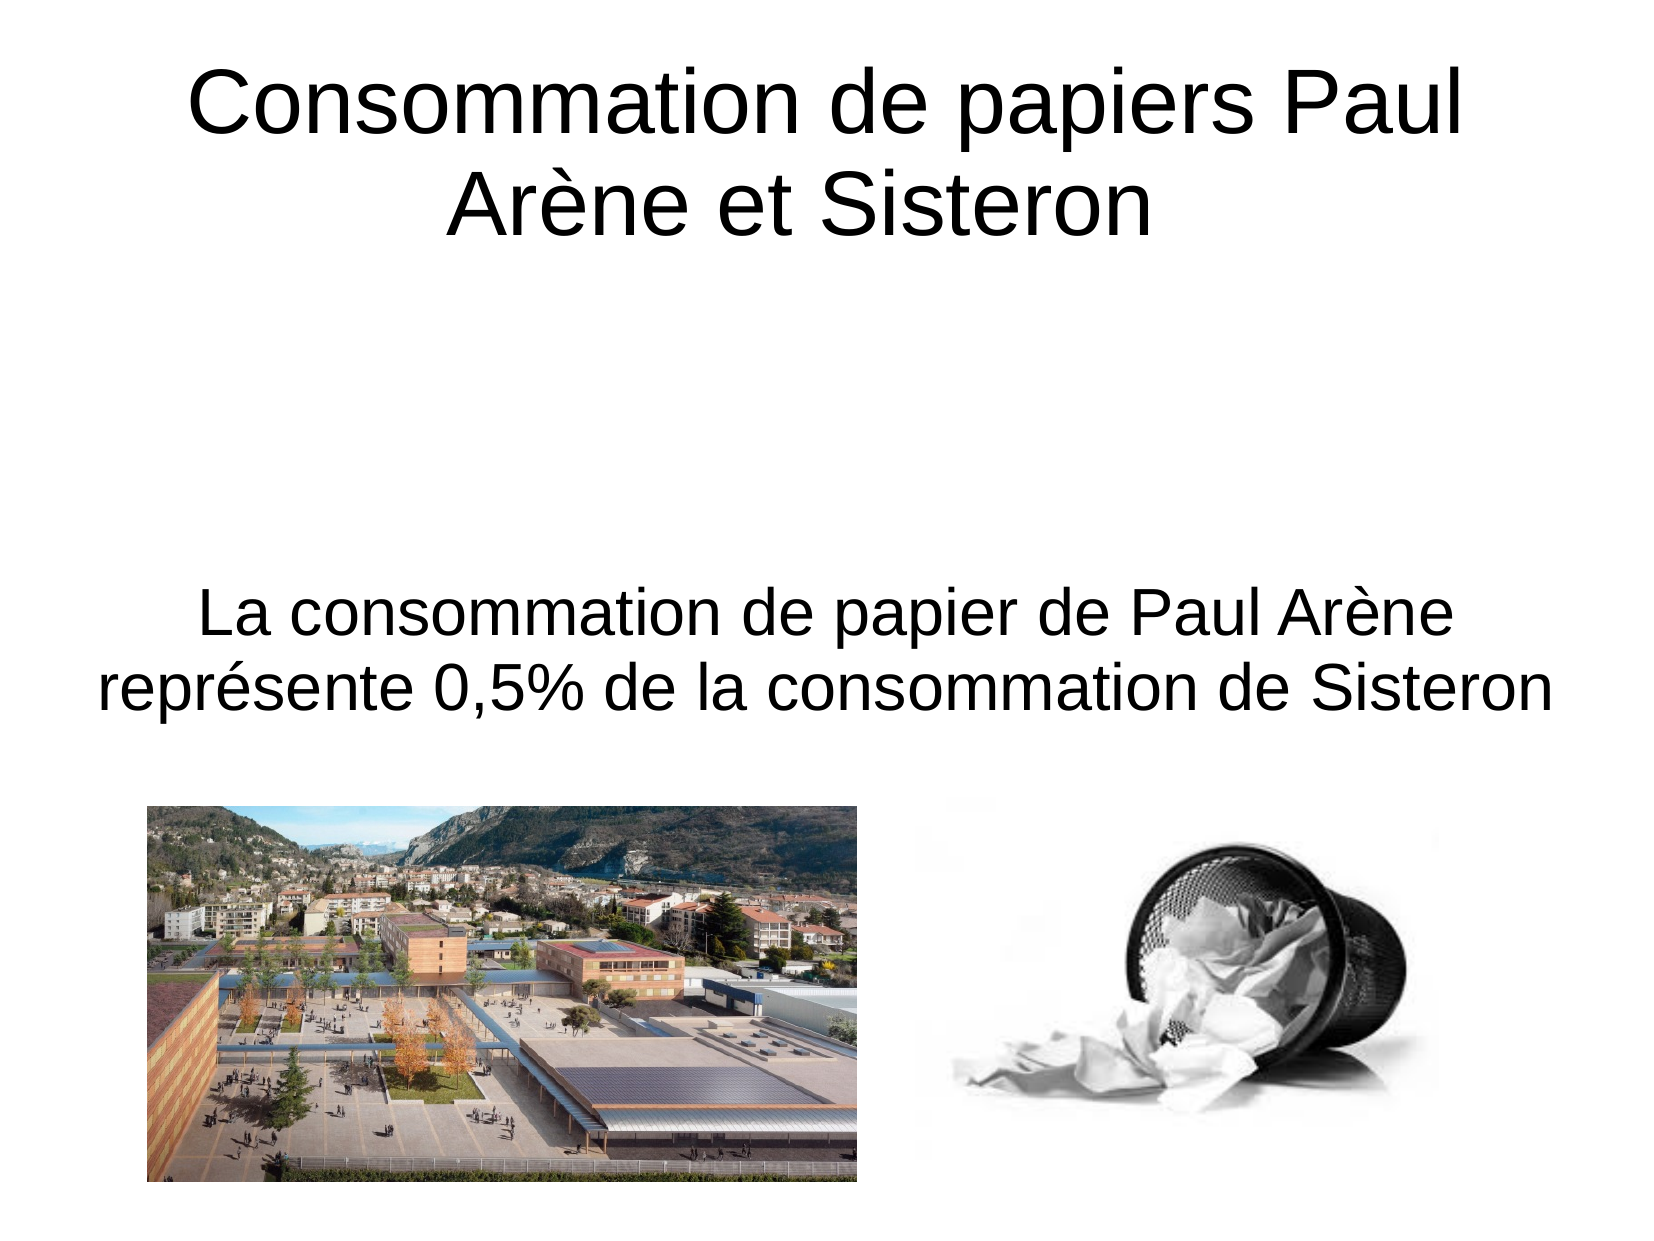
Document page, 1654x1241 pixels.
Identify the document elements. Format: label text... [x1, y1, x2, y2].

picture [915, 797, 1439, 1160]
subtitle La consommation de papier de Paul Arène représente 0,5% de la consommation de Sisteron [82, 290, 1571, 1010]
picture [147, 806, 857, 1182]
title Consommation de papiers Paul Arène et Sisteron [82, 49, 1571, 257]
